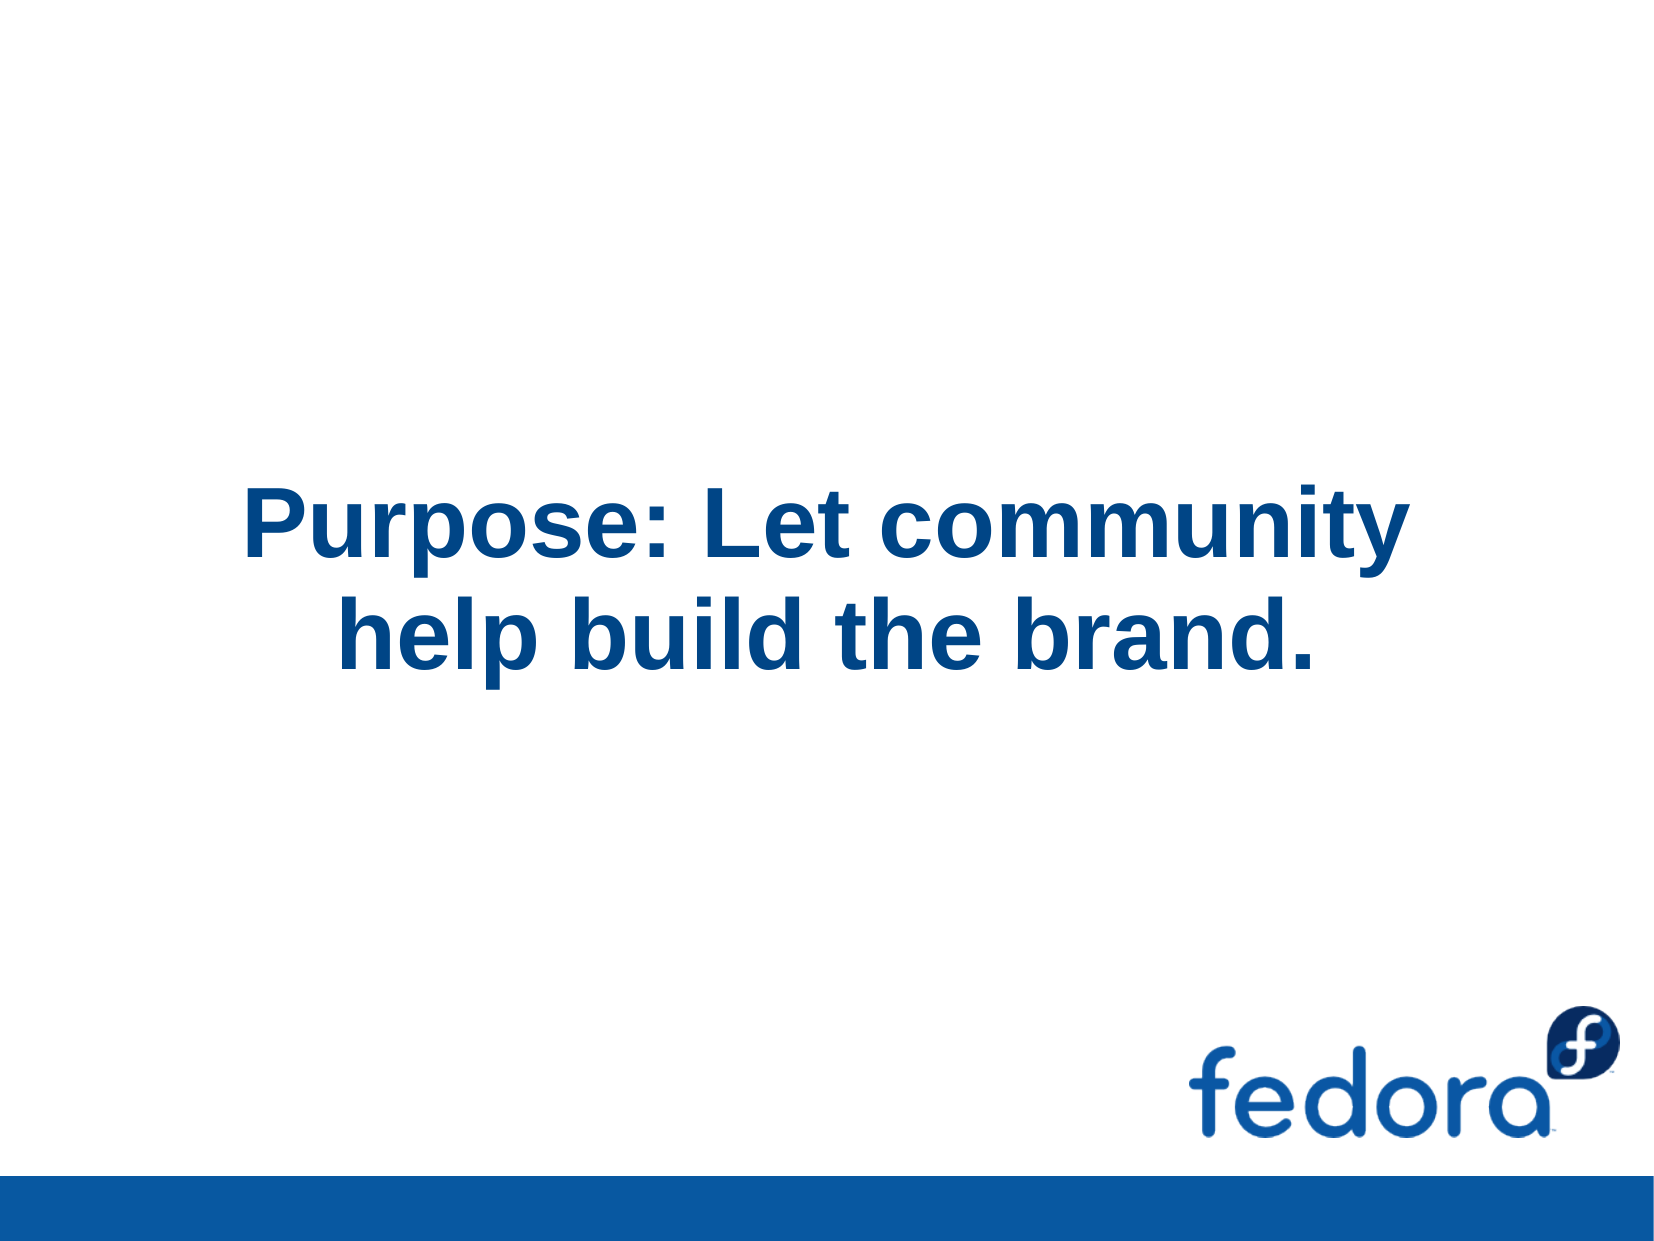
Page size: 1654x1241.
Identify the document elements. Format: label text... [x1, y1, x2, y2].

picture [1189, 1006, 1620, 1138]
title Purpose: Let community help build the brand. [82, 49, 1571, 1109]
picture [0, 1176, 1654, 1241]
